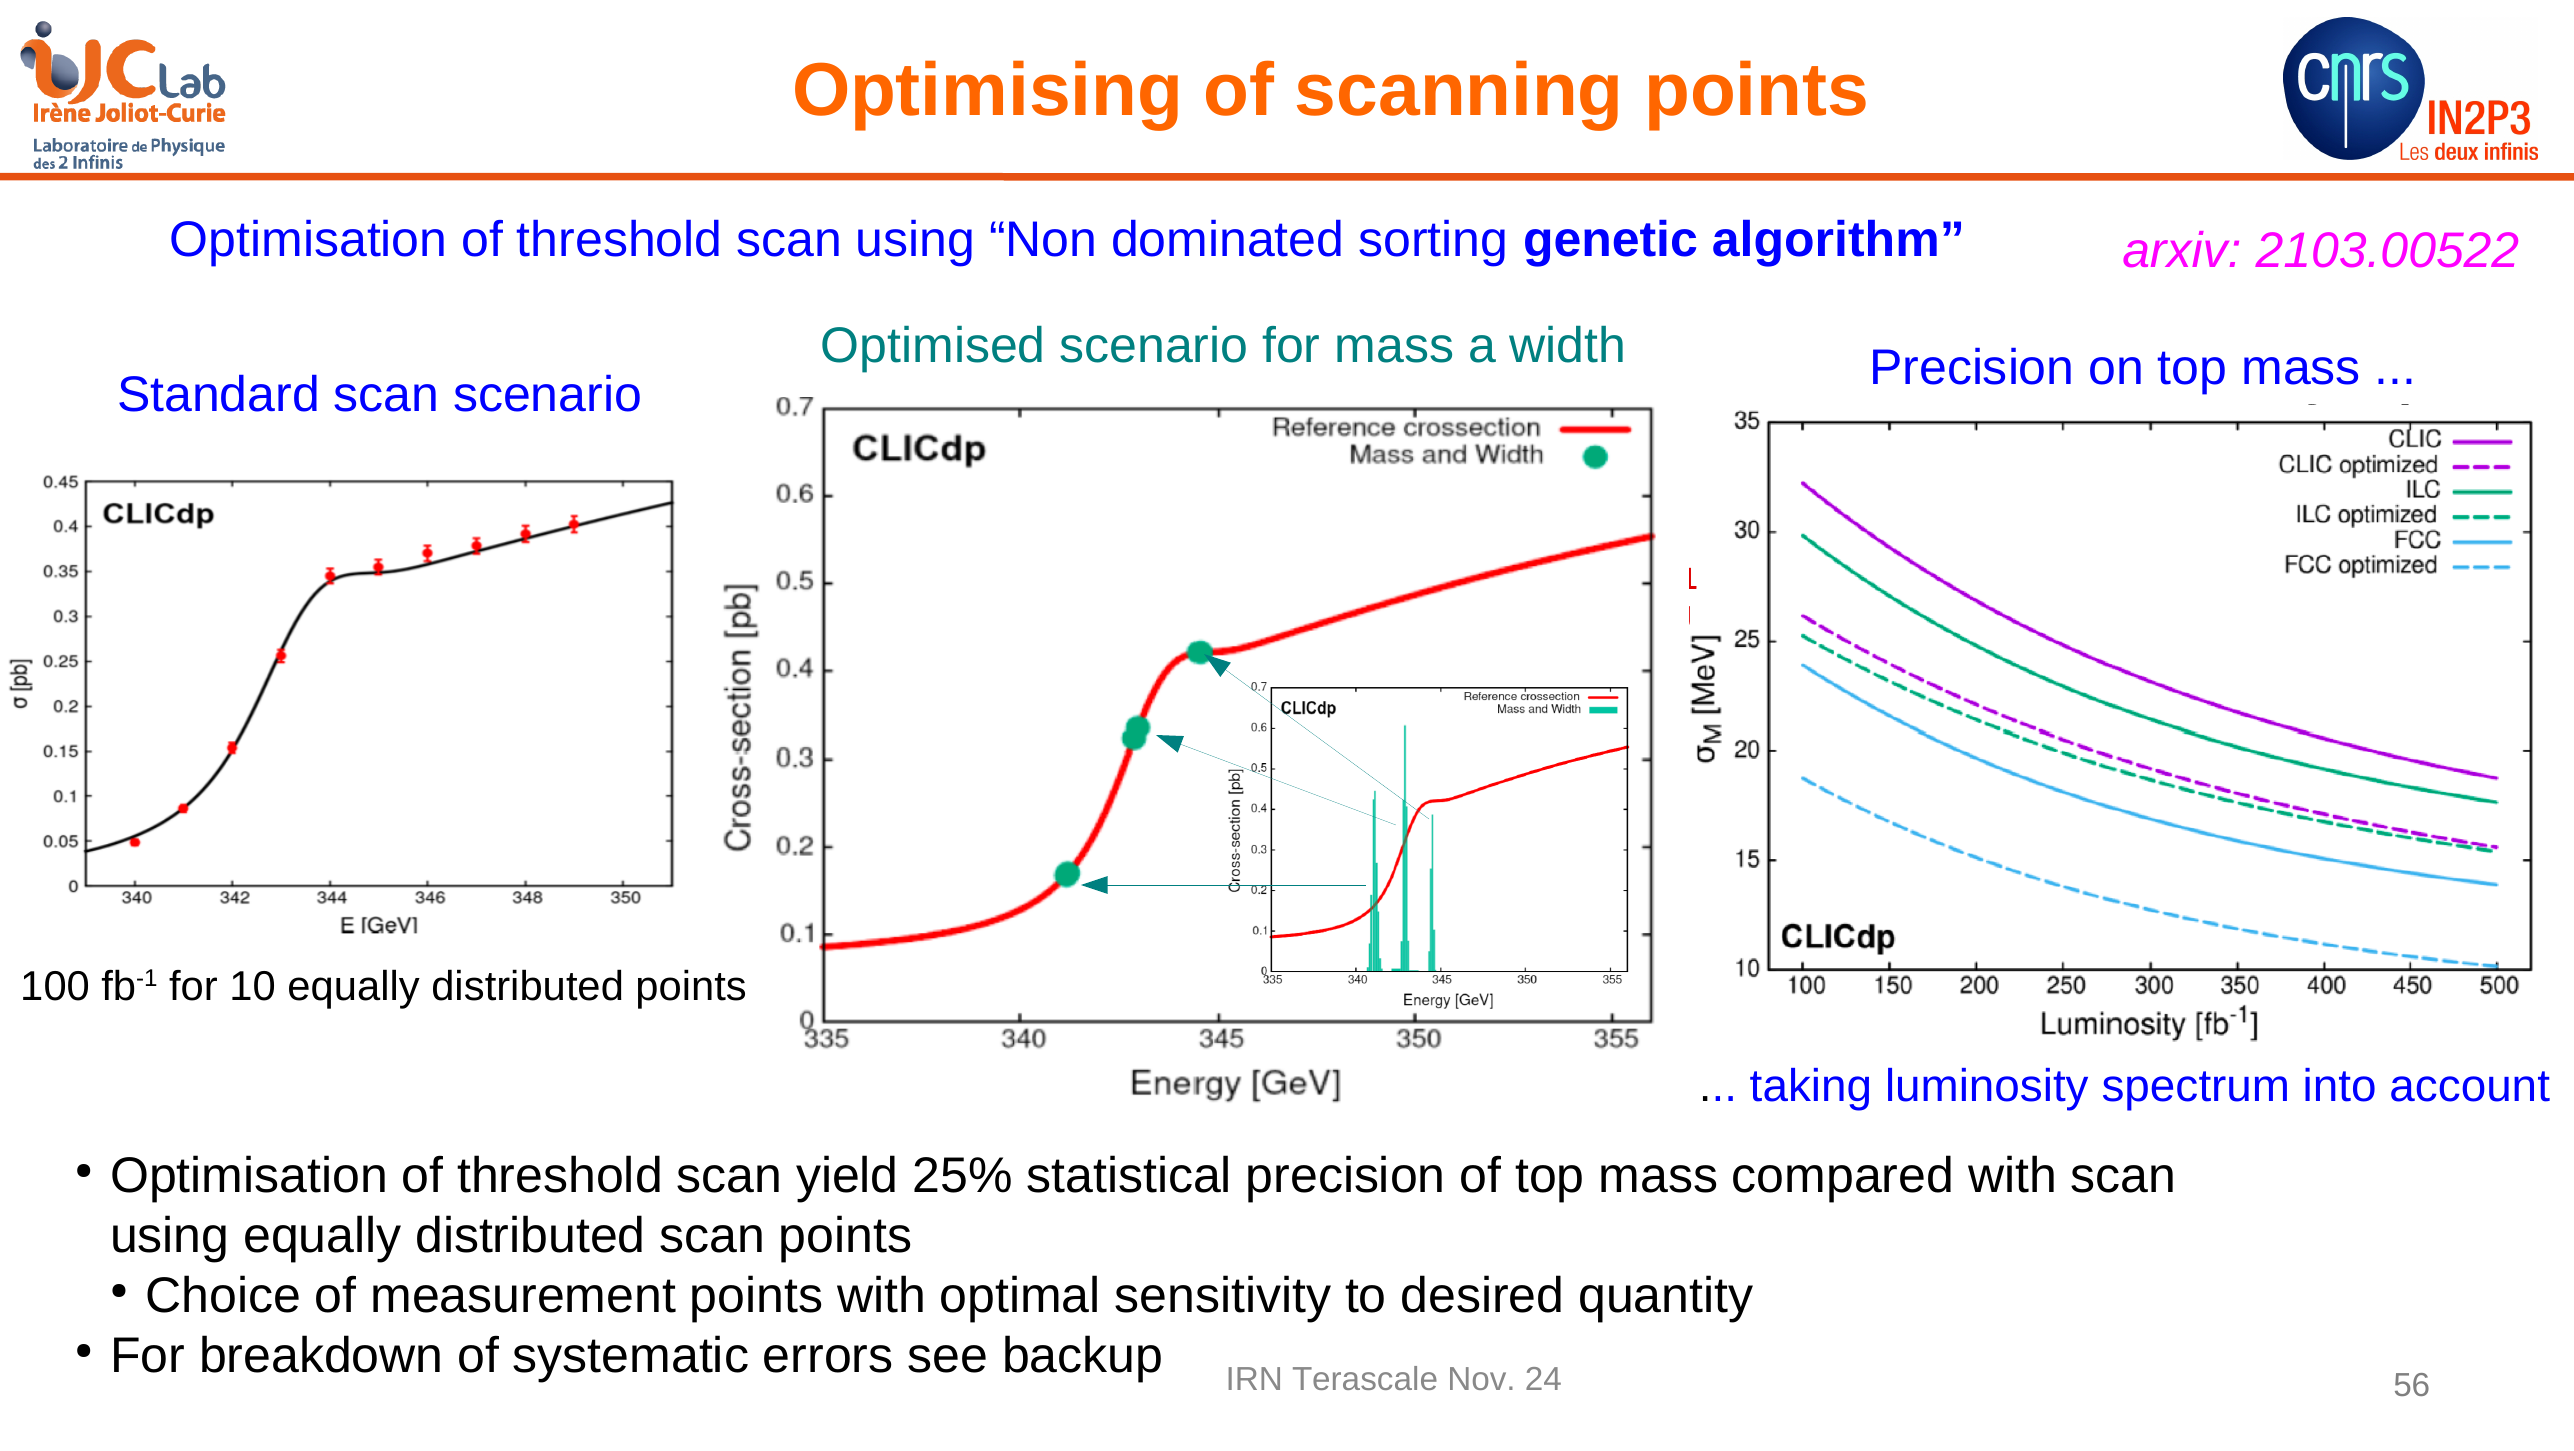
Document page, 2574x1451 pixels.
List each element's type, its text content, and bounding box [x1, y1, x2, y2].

text_box arxiv: 2103.00522 [2107, 210, 2536, 286]
text_box Optimisation of threshold scan using “Non dominated sorting genetic algorithm” [155, 198, 1981, 274]
text_box Optimised scenario for mass a width [805, 304, 1642, 380]
title Optimising of scanning points [226, 9, 2415, 162]
picture [2415, 17, 2538, 160]
text_box Precision on top mass ... [1854, 327, 2432, 403]
picture [1689, 404, 2546, 1047]
text_box Optimisation of threshold scan yield 25% statistical precision of top mass compared with scan using equally distributed scan points Choice of measurement points with optimal sensitivity to desired quantity For breakdown of systematic errors see backup [60, 1135, 2194, 1390]
text_box ... taking luminosity spectrum into account [1684, 1047, 2574, 1173]
picture [720, 397, 1670, 1109]
picture [4, 470, 703, 939]
picture [4, 6, 241, 184]
text_box Standard scan scenario [102, 354, 658, 429]
text_box 100 fb-1 for 10 equally distributed points [5, 951, 763, 1017]
